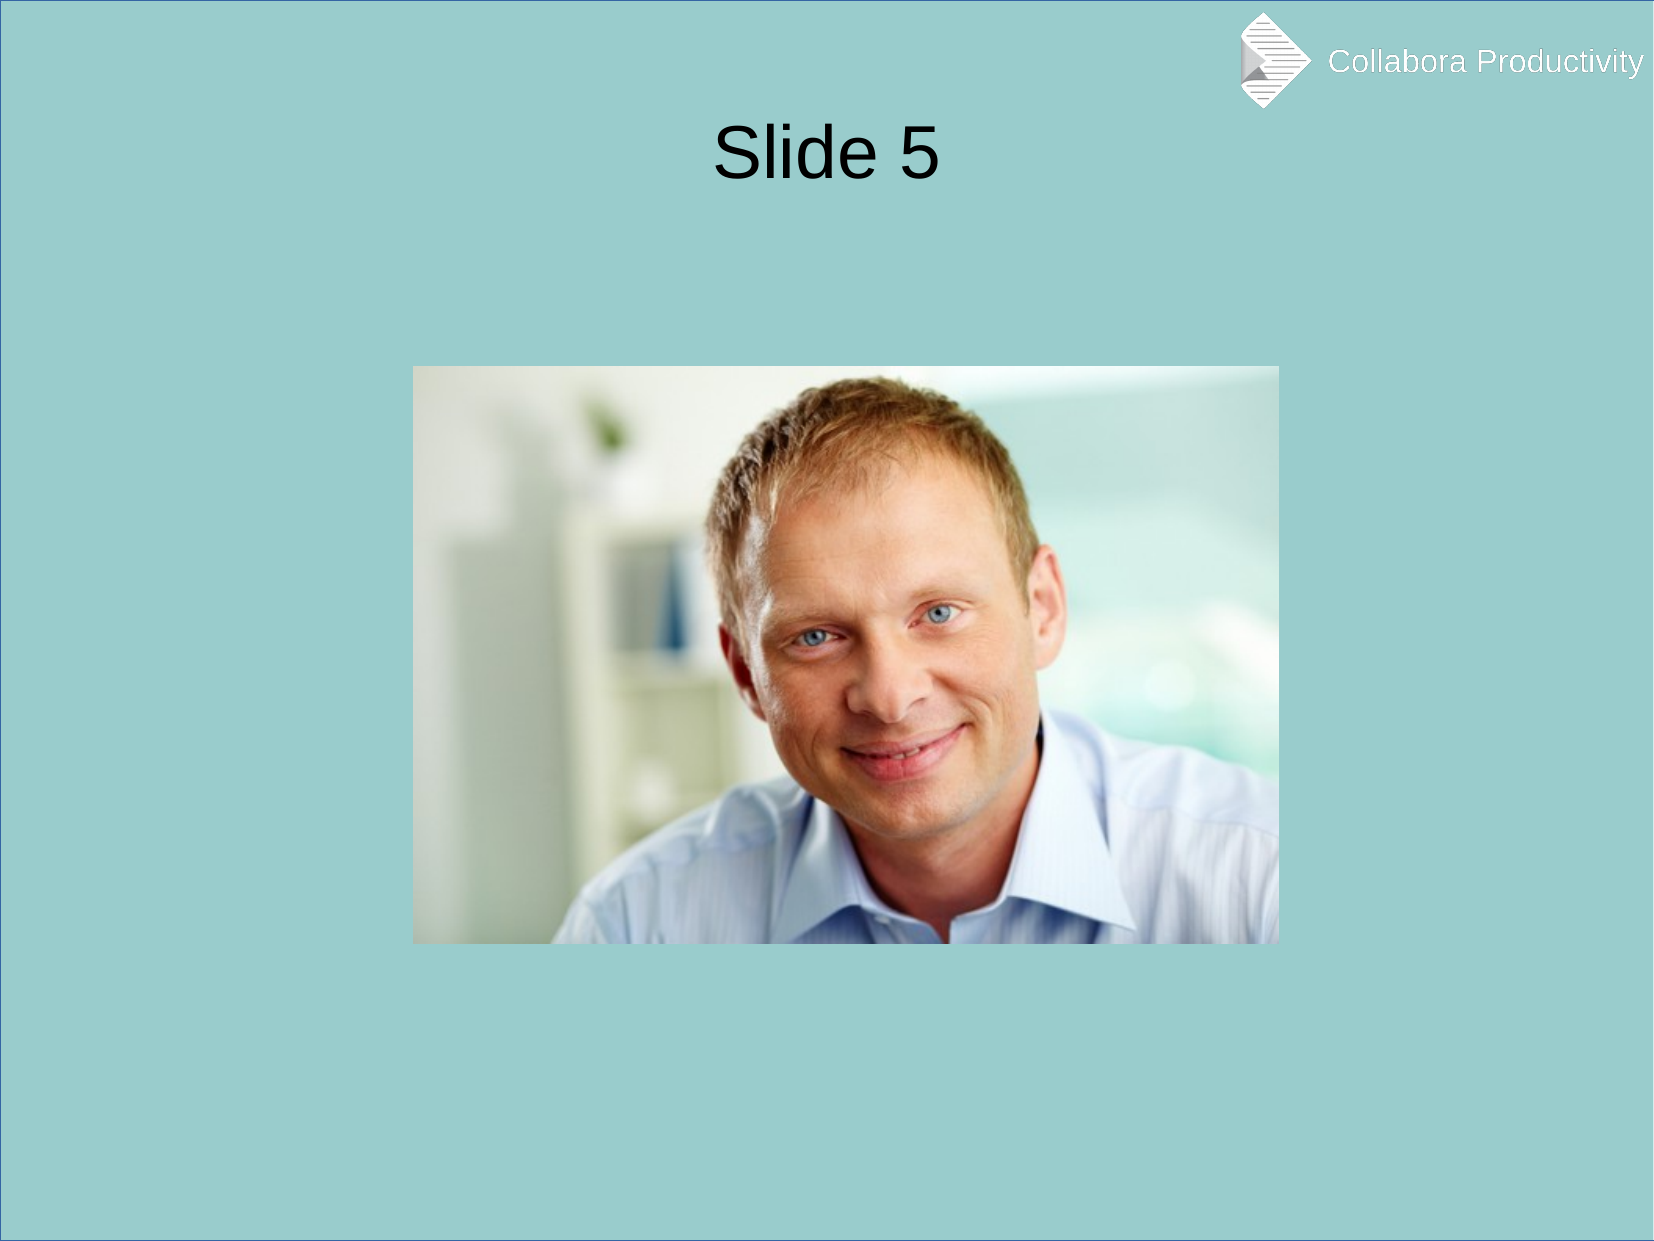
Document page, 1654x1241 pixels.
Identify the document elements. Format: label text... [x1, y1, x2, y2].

picture [413, 366, 1279, 944]
title Slide 5 [82, 49, 1571, 257]
picture [1241, 12, 1644, 109]
text_box [0, 0, 1654, 1241]
